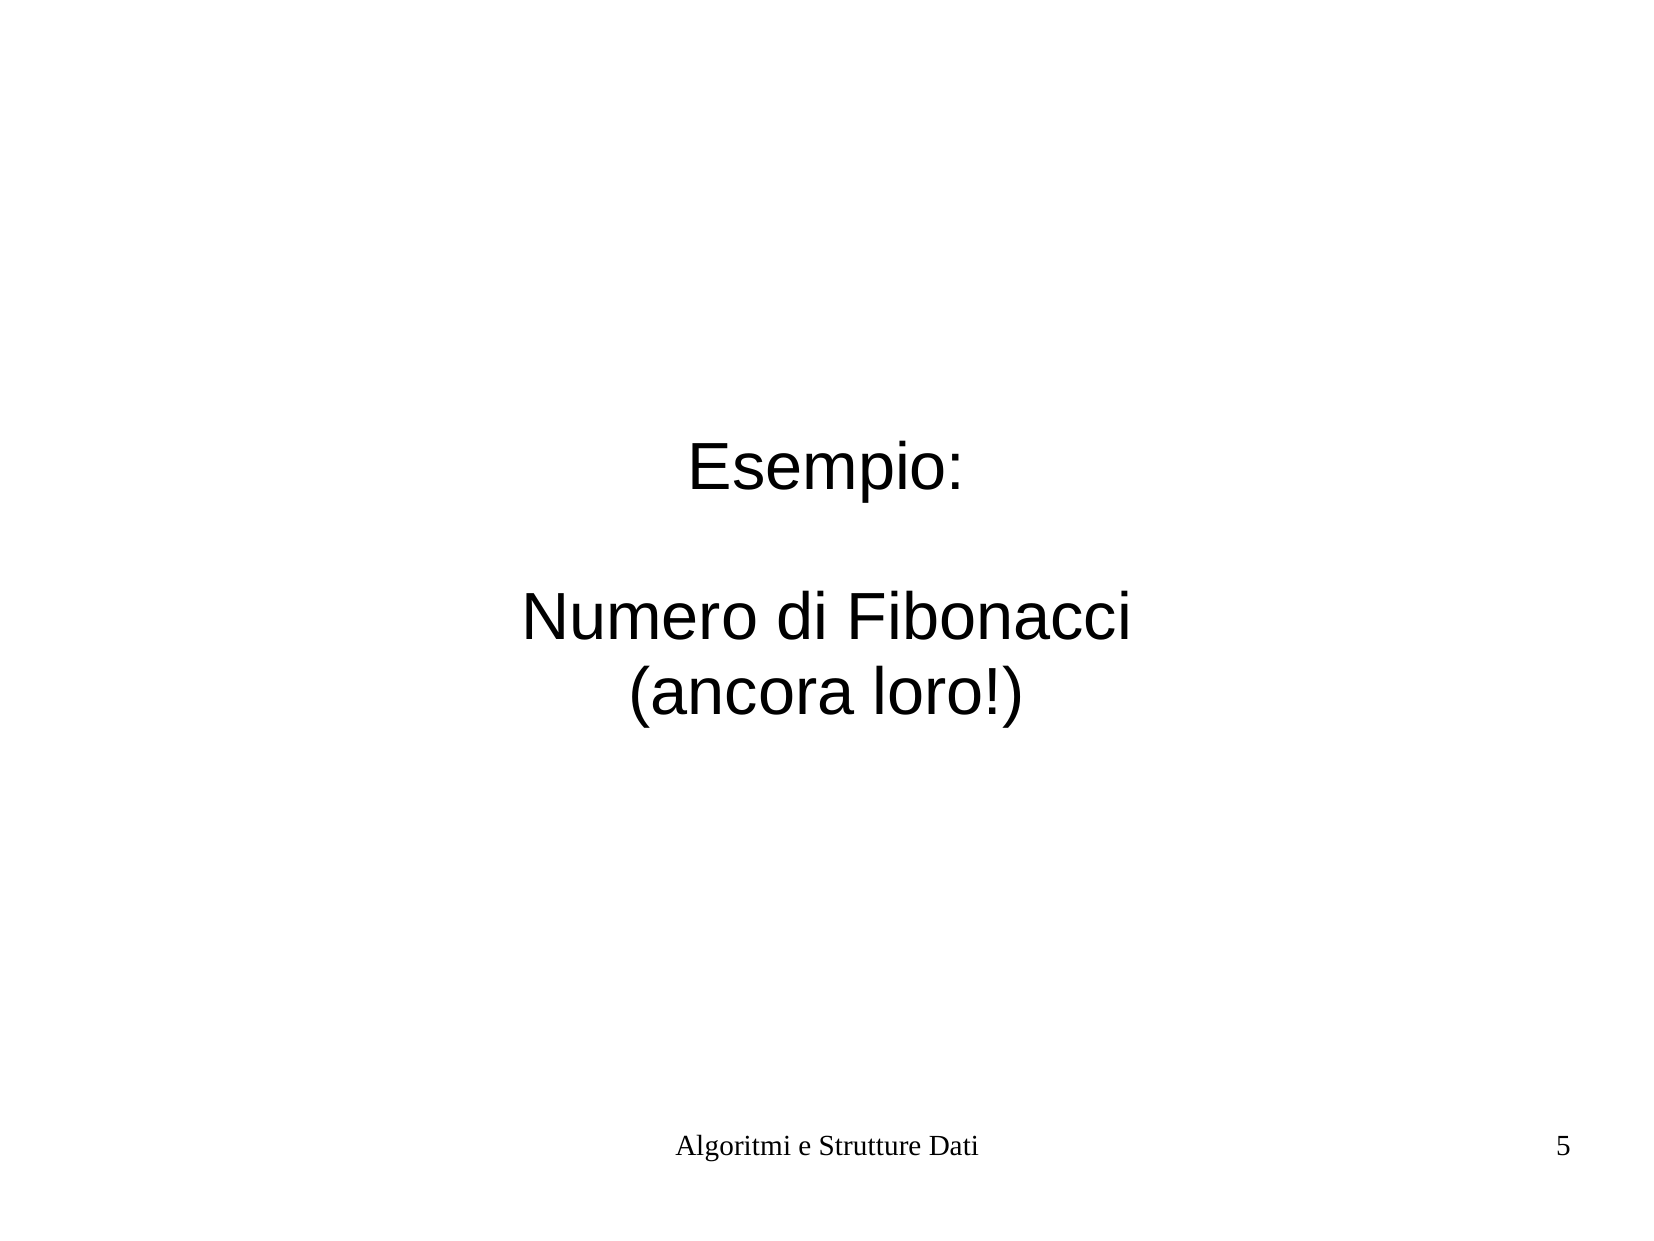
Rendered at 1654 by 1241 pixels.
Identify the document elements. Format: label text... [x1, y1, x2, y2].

subtitle Esempio: Numero di Fibonacci (ancora loro!) [82, 49, 1571, 1109]
